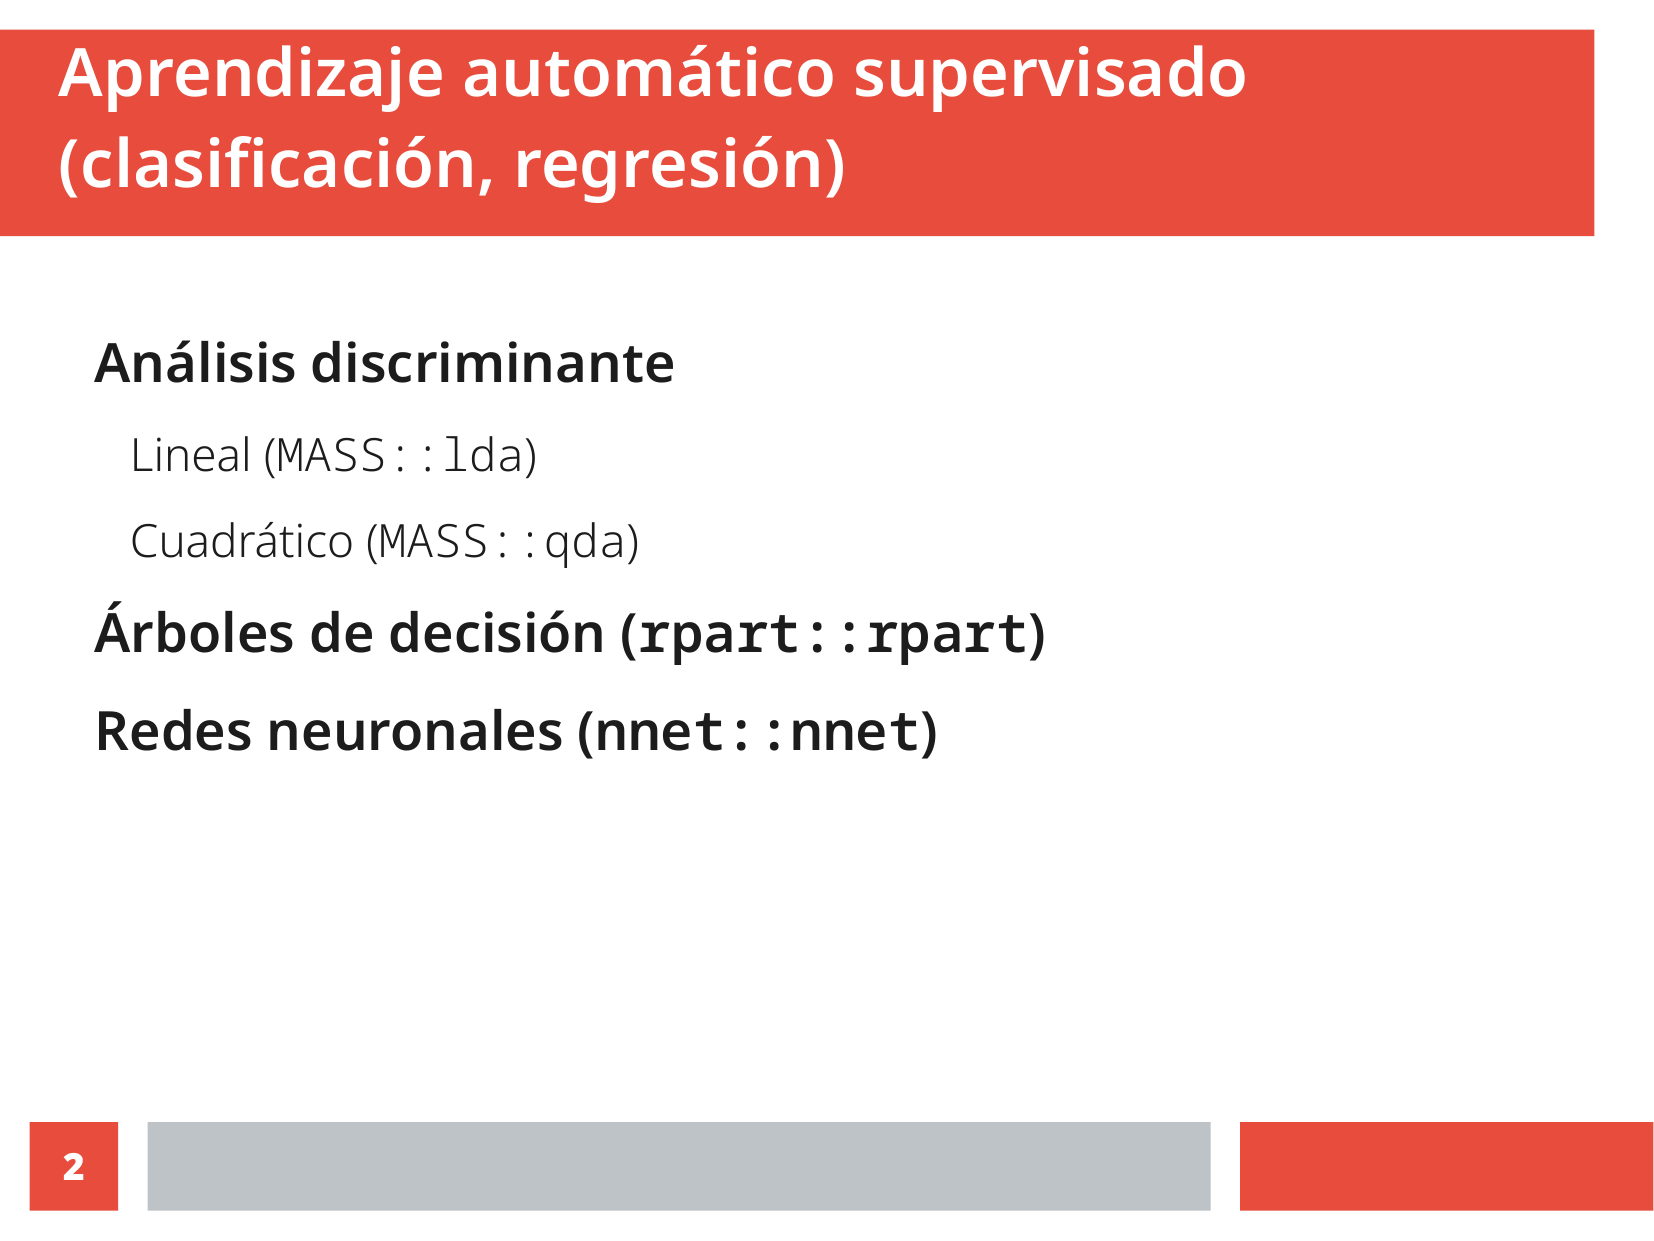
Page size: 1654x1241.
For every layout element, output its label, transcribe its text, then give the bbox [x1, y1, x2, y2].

list Análisis discriminante Lineal (MASS::lda) Cuadrático (MASS::qda) Árboles de decisión (rpart::rpart) Redes neuronales (nnet::nnet) [59, 324, 1565, 1093]
title Aprendizaje automático supervisado (clasificación, regresión) [59, 59, 1595, 207]
